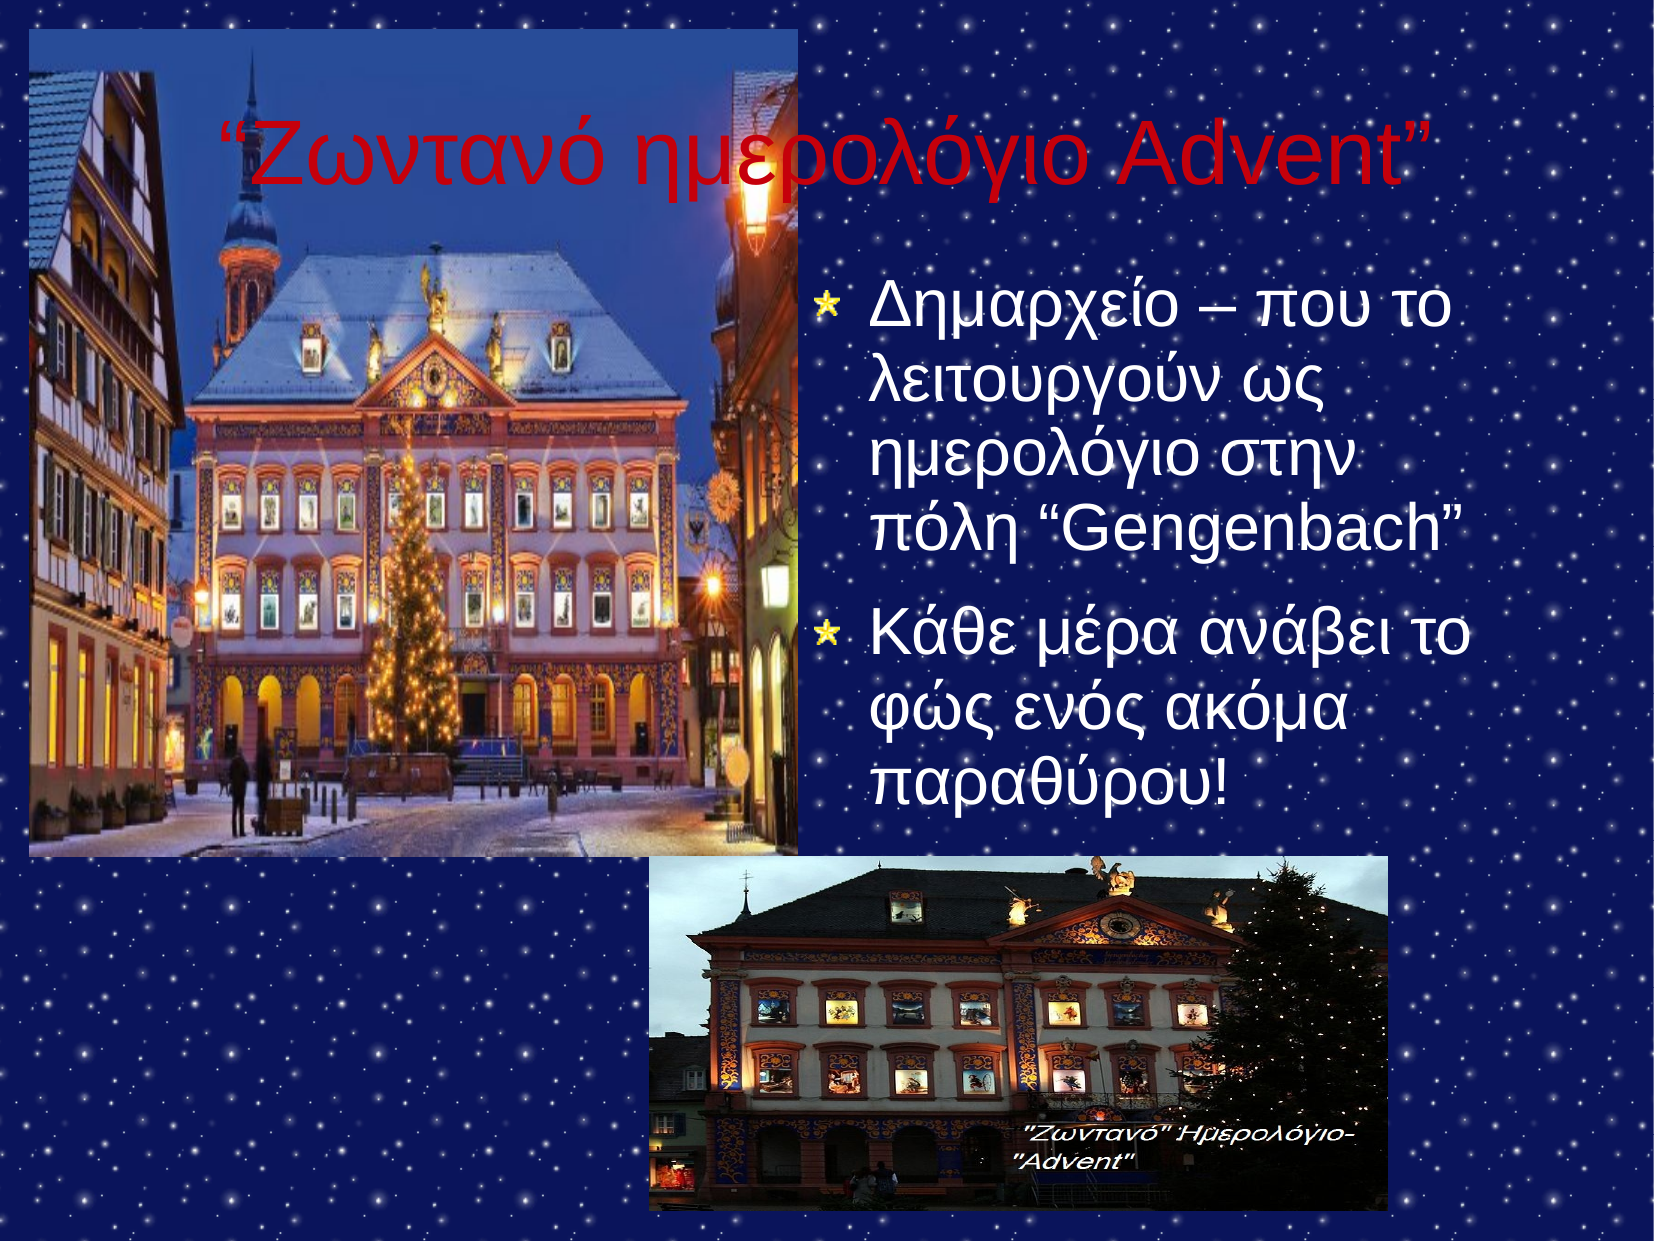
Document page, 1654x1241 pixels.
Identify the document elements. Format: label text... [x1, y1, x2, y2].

picture [0, 0, 1654, 1241]
title “Ζωντανό ημερολόγιο Advent” [82, 49, 1571, 257]
list Δημαρχείο – που το λειτουργούν ως ημερολόγιο στην πόλη “Gengenbach” Κάθε μέρα ανάβει το φώς ενός ακόμα παραθύρου! [797, 265, 1524, 1070]
